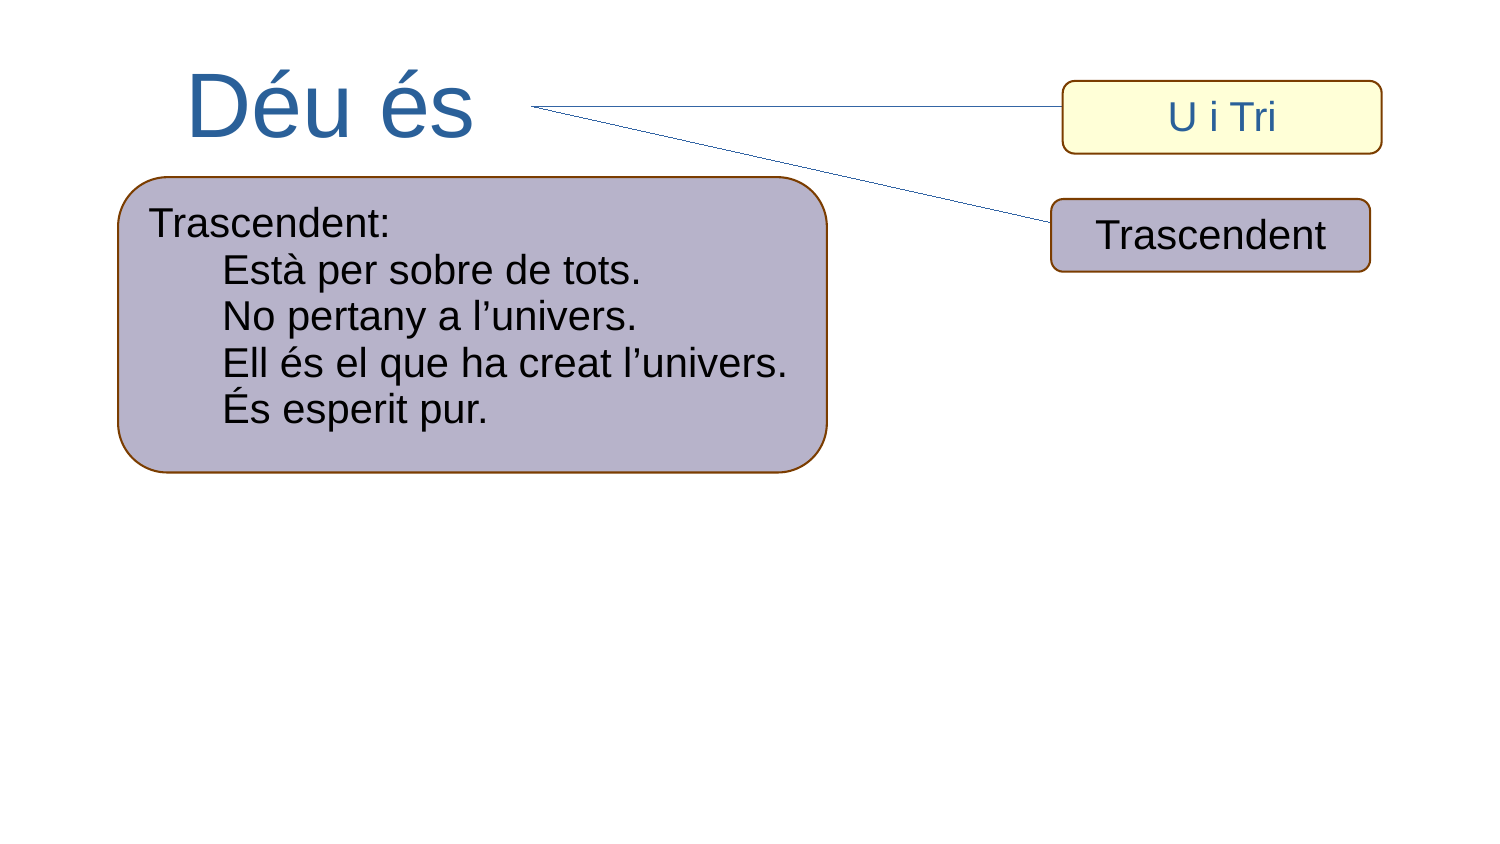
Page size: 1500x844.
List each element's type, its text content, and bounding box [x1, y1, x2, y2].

text_box Trascendent: Està per sobre de tots. No pertany a l’univers. Ell és el que ha creat l’univers. És esperit pur. [118, 177, 827, 473]
text_box Trascendent [1051, 199, 1371, 272]
text_box U i Tri [1062, 80, 1382, 154]
title Déu és [64, 35, 597, 177]
